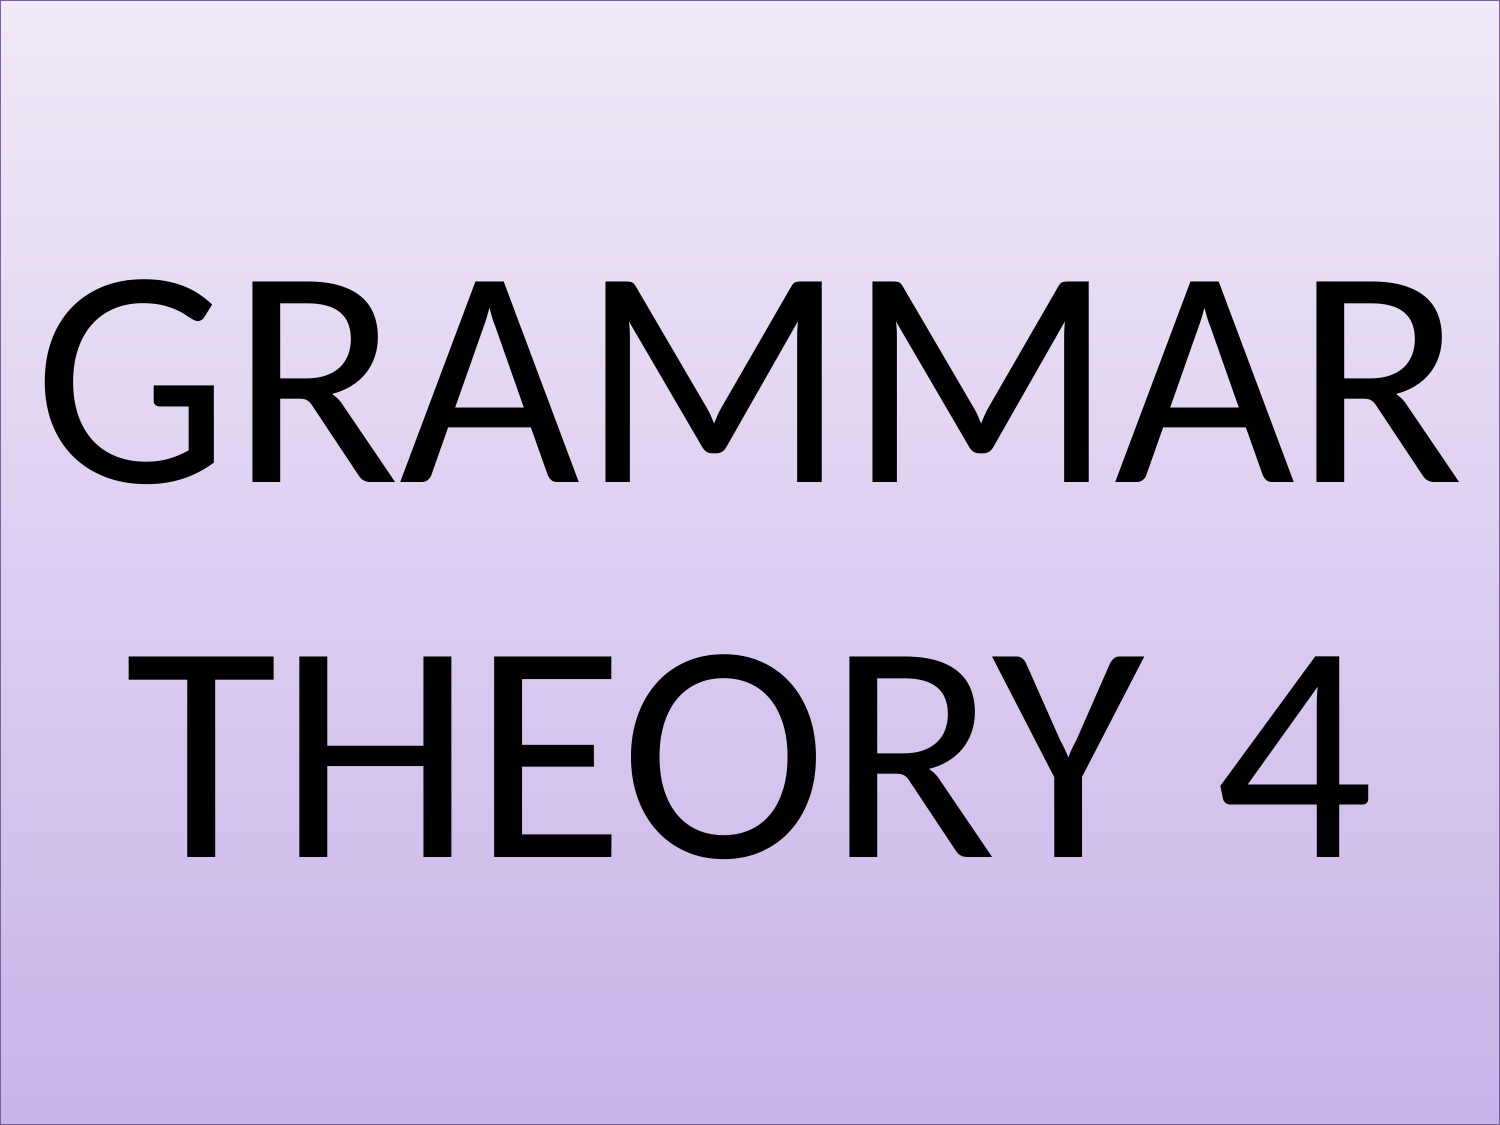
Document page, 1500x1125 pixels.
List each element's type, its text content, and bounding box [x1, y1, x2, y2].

subtitle GRAMMAR THEORY 4 [0, 0, 1500, 1125]
